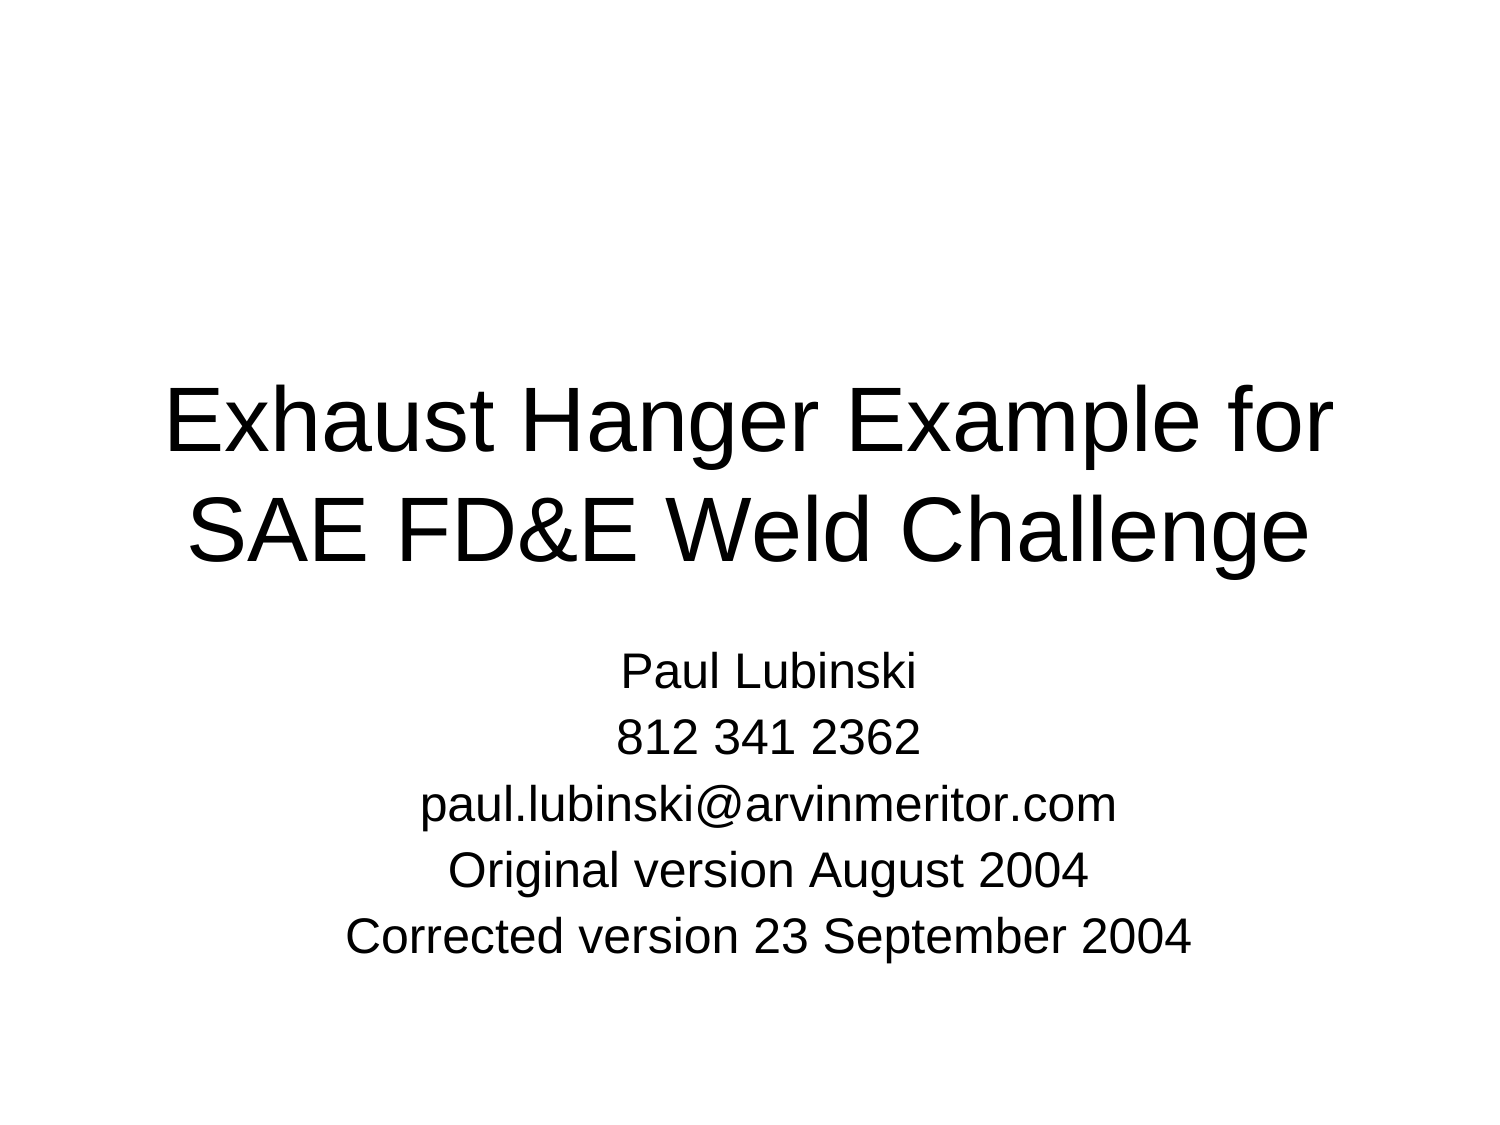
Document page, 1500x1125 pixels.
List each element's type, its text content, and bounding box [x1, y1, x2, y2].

subtitle Paul Lubinski 812 341 2362 paul.lubinski@arvinmeritor.com Original version August 2004 Corrected version 23 September 2004 [224, 637, 1313, 976]
title Exhaust Hanger Example for SAE FD&E Weld Challenge [112, 349, 1388, 591]
